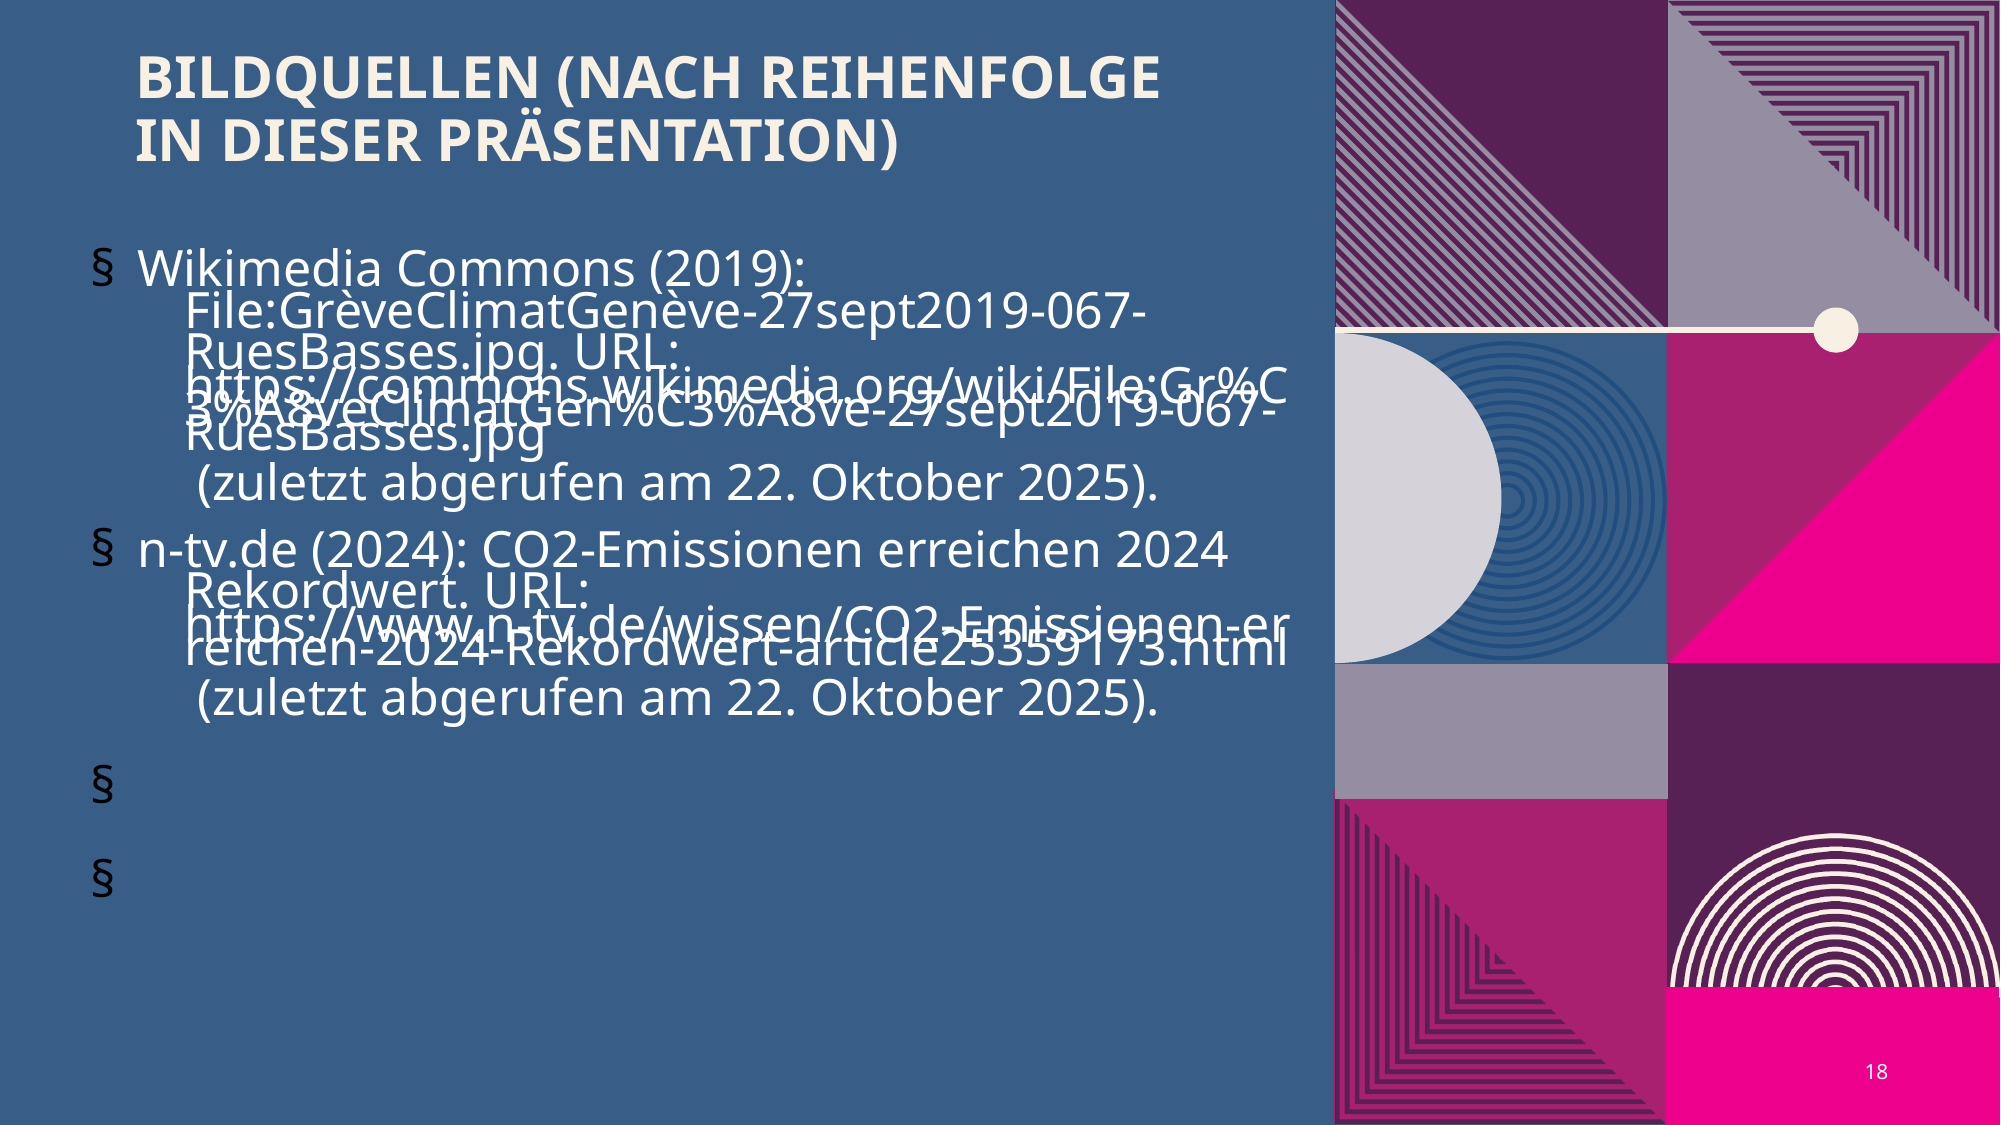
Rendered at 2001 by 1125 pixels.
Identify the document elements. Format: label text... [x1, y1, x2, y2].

list Wikimedia Commons (2019): File:GrèveClimatGenève-27sept2019-067-RuesBasses.jpg. URL: https://commons.wikimedia.org/wiki/File:Gr%C3%A8veClimatGen%C3%A8ve-27sept2019-067-RuesBasses.jpg (zuletzt abgerufen am 22. Oktober 2025). n-tv.de (2024): CO2-Emissionen erreichen 2024 Rekordwert. URL: https://www.n-tv.de/wissen/CO2-Emissionen-erreichen-2024-Rekordwert-article25359173.html (zuletzt abgerufen am 22. Oktober 2025). [75, 247, 1309, 1084]
text_box [1849, 1042, 1925, 1103]
title BildQuellen (nach reihenfolge in dieser Präsentation) [120, 41, 1202, 247]
